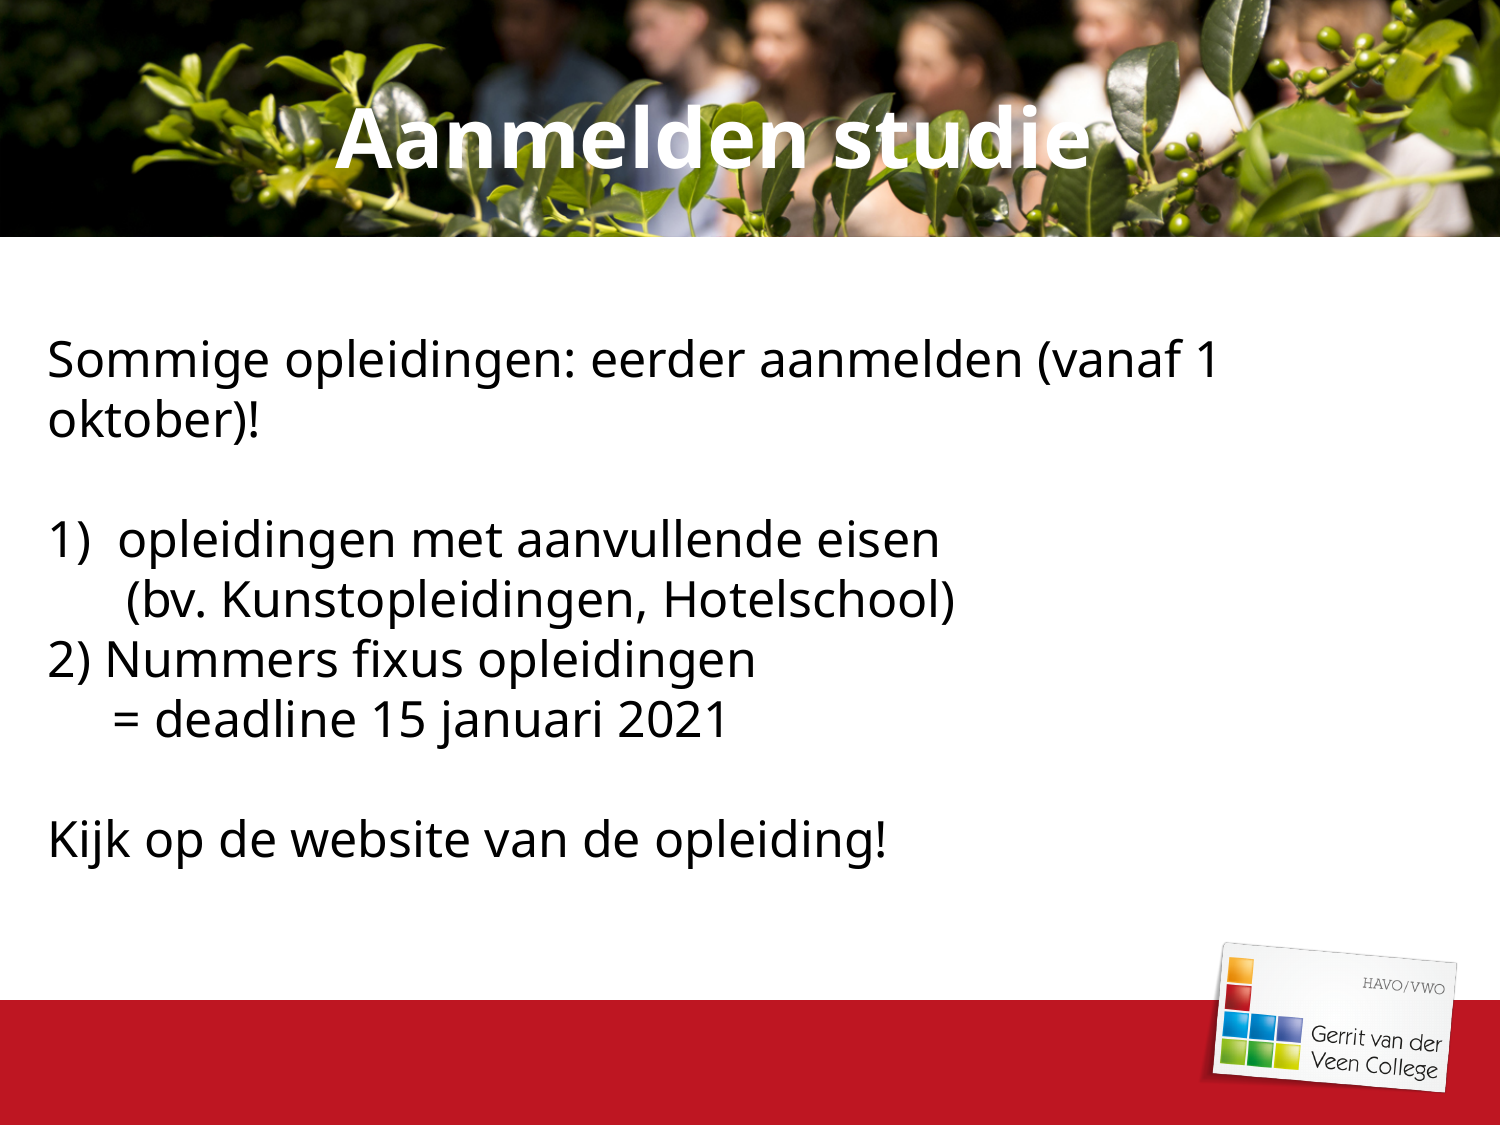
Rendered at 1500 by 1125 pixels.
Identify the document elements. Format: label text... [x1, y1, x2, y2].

picture [1197, 940, 1459, 1095]
text_box [0, 1000, 1500, 1125]
picture [0, 0, 1500, 237]
text_box Aanmelden studie ​ [93, 78, 1377, 195]
text_box Sommige opleidingen: eerder aanmelden (vanaf 1 oktober)! 1) opleidingen met aanvullende eisen (bv. Kunstopleidingen, Hotelschool) 2) Nummers fixus opleidingen = deadline 15 januari 2021 Kijk op de website van de opleiding! [32, 319, 1463, 820]
